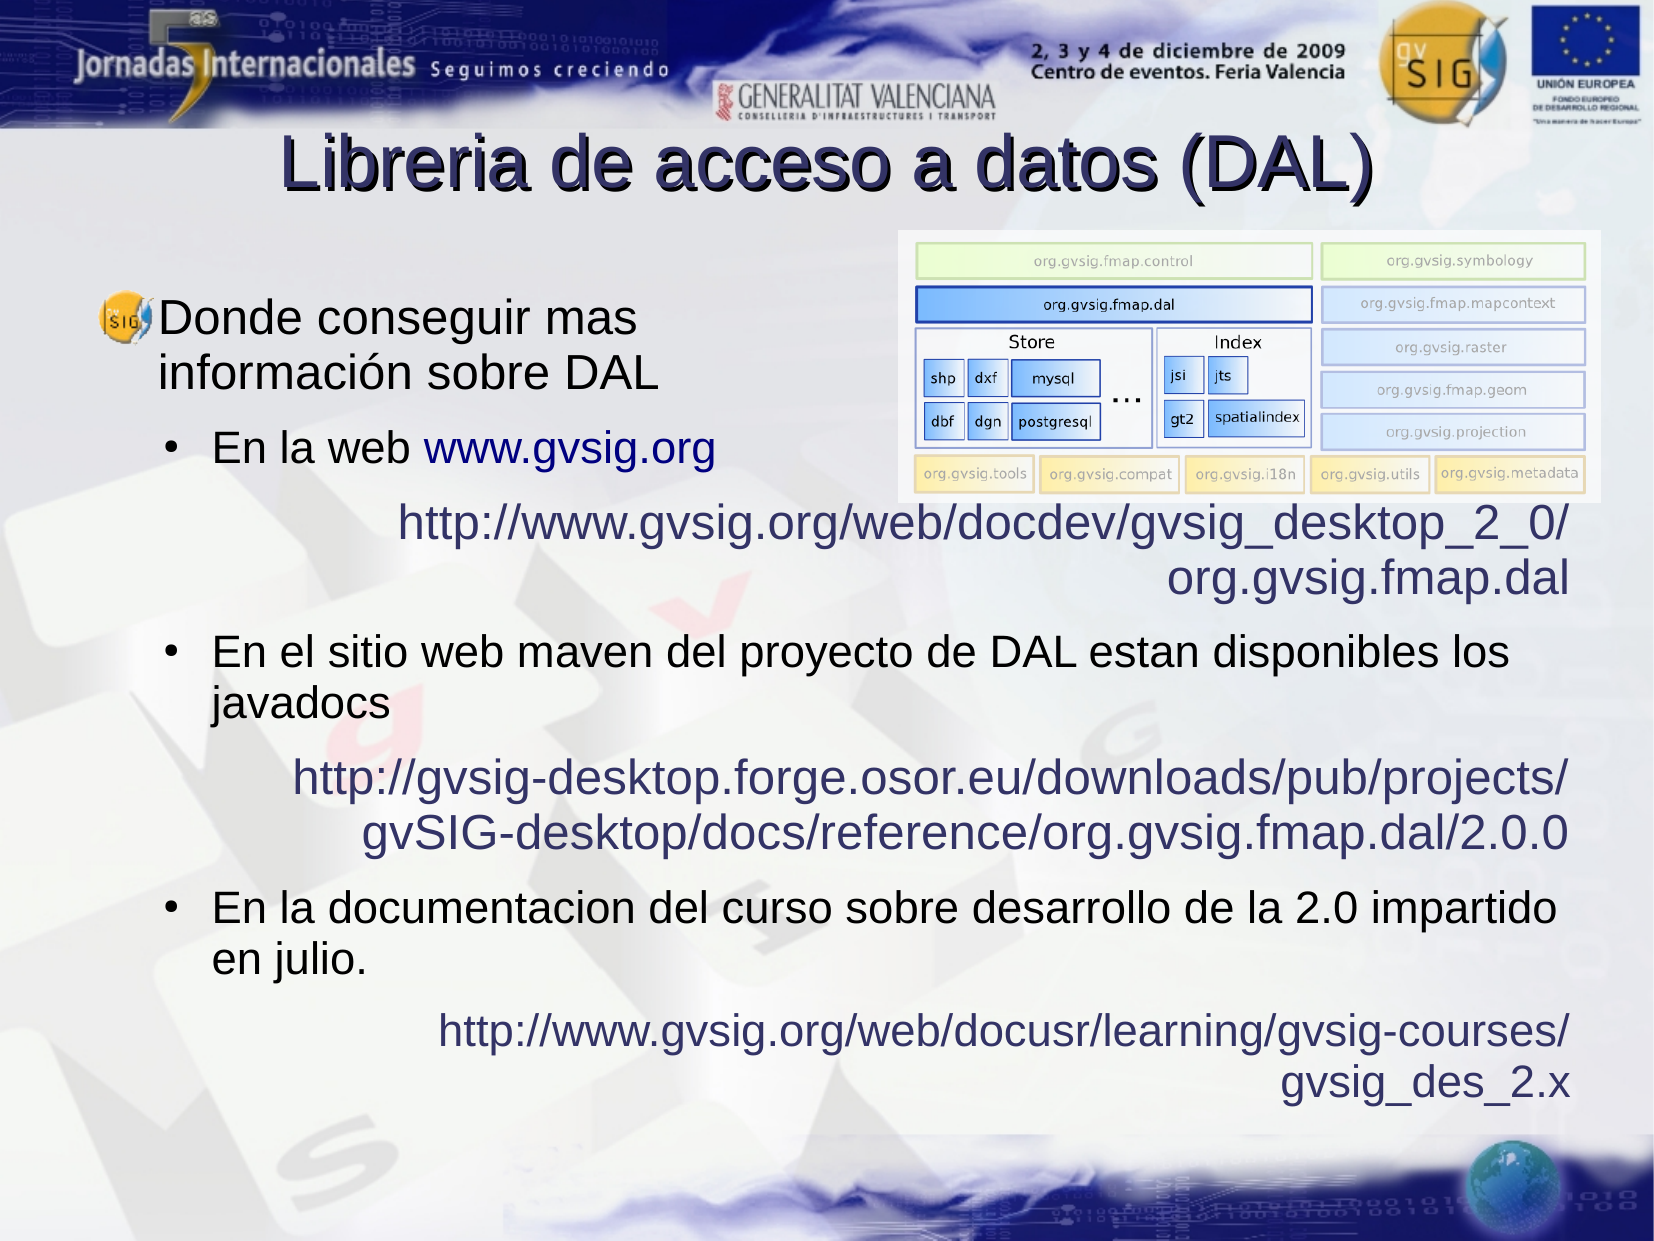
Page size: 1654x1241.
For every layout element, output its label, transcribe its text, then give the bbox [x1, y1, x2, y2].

list Donde conseguir mas información sobre DAL En la web www.gvsig.org http://www.gvsig.org/web/docdev/gvsig_desktop_2_0/ org.gvsig.fmap.dal En el sitio web maven del proyecto de DAL estan disponibles los javadocs http://gvsig-desktop.forge.osor.eu/downloads/pub/projects/ gvSIG-desktop/docs/reference/org.gvsig.fmap.dal/2.0.0 En la documentacion del curso sobre desarrollo de la 2.0 impartido en julio. http://www.gvsig.org/web/docusr/learning/gvsig-courses/gvsig_des_2.x [82, 290, 1571, 1109]
title Libreria de acceso a datos (DAL) [82, 40, 1571, 266]
picture [0, 0, 1654, 1241]
